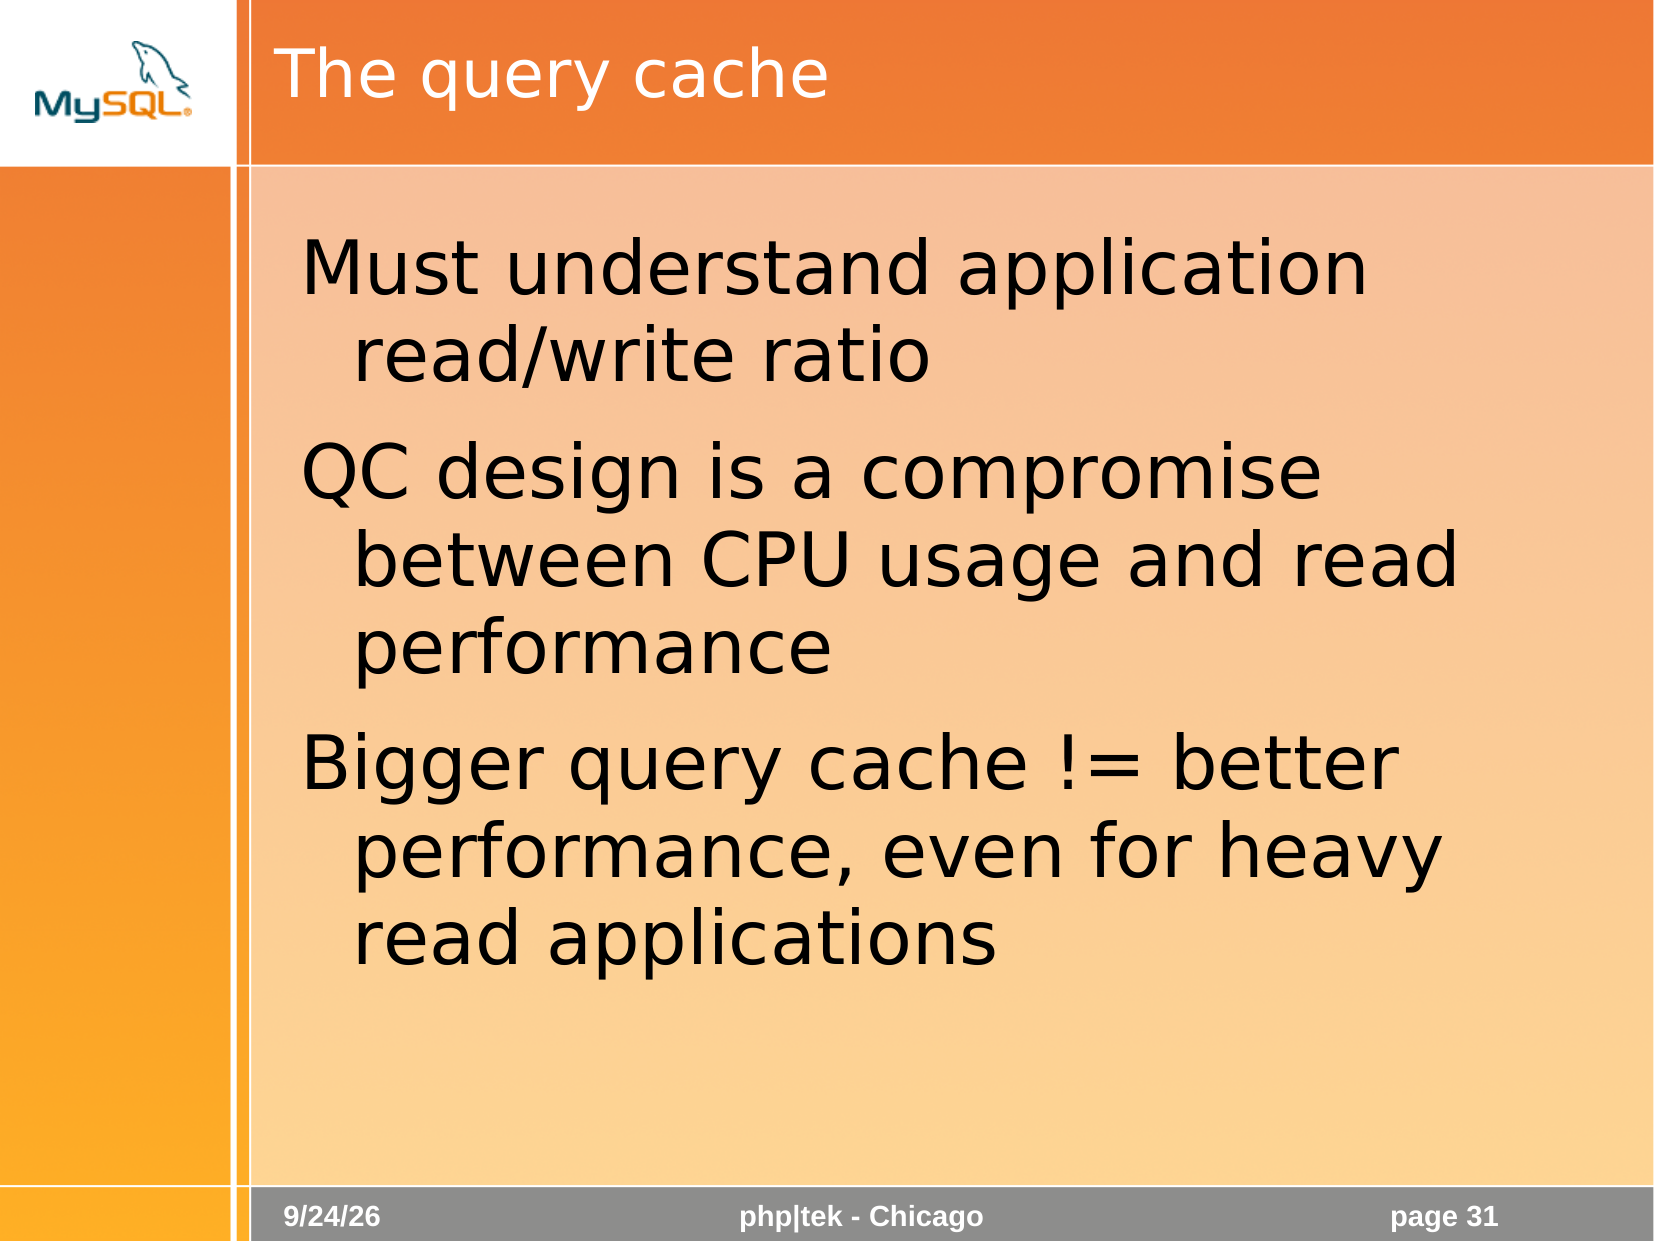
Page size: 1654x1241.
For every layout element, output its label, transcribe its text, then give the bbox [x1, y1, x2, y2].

title The query cache [274, 11, 1500, 137]
picture [0, 0, 1654, 1241]
list Must understand application read/write ratio QC design is a compromise between CPU usage and read performance Bigger query cache != better performance, even for heavy read applications [300, 225, 1613, 1163]
picture [35, 41, 192, 123]
